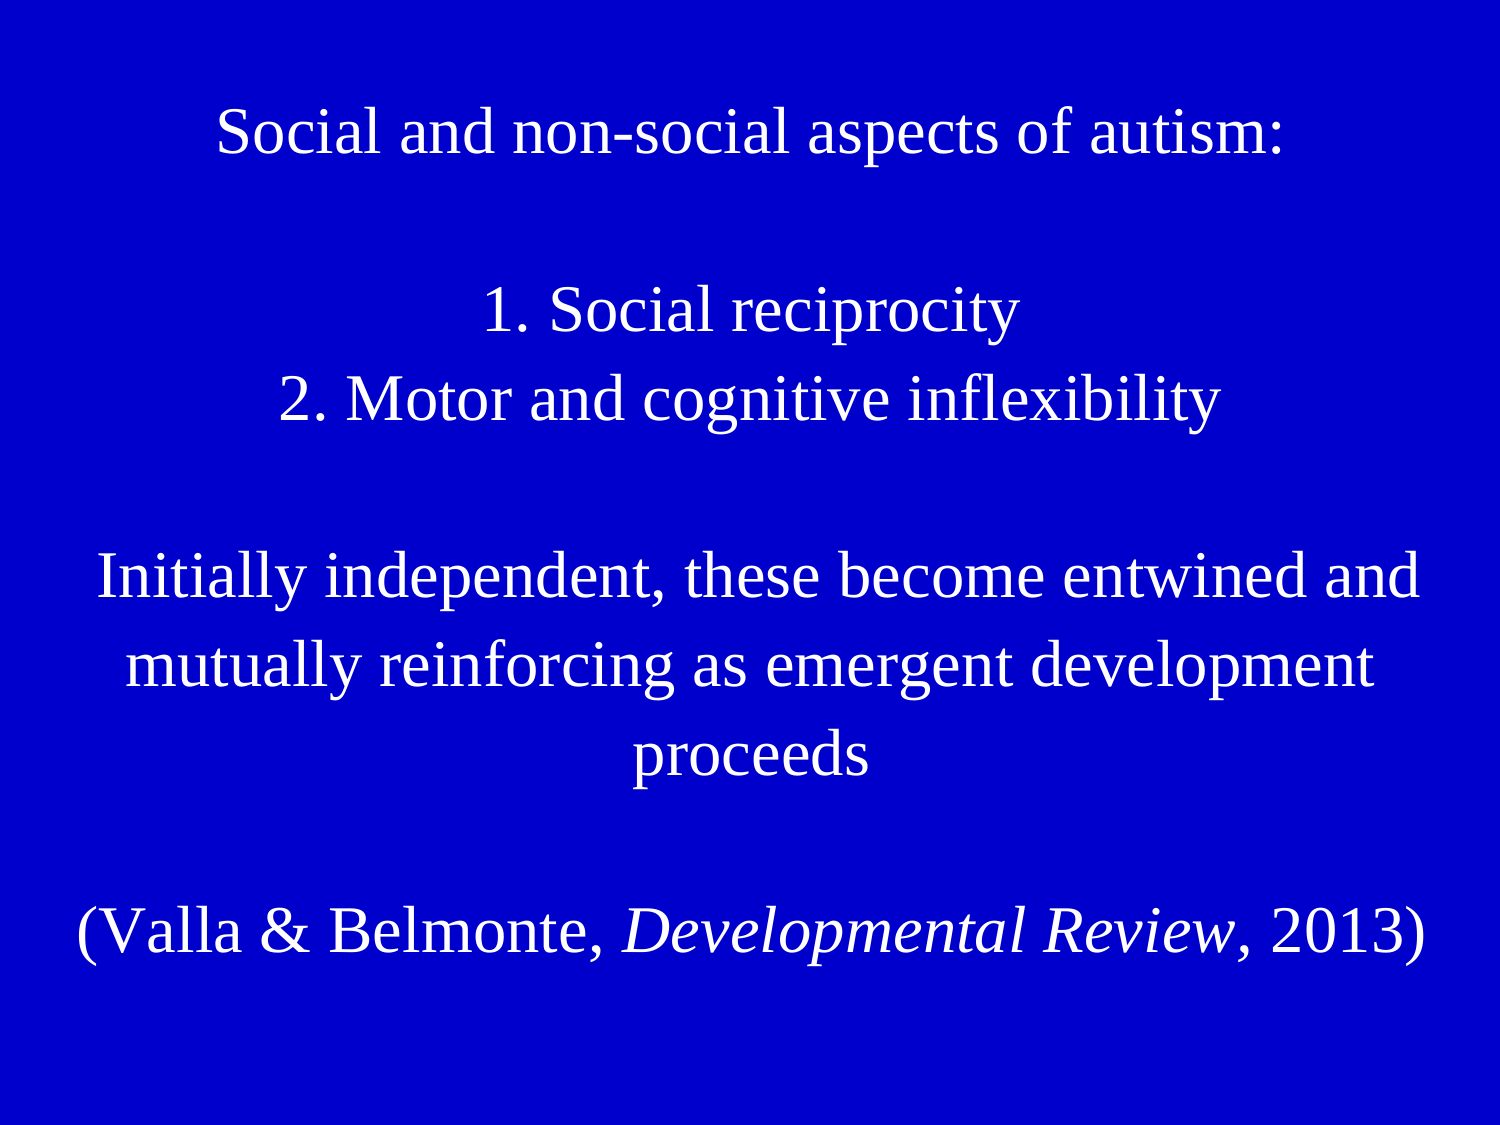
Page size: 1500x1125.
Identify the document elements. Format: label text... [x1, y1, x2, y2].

title Social and non-social aspects of autism: 1. Social reciprocity 2. Motor and cognitive inflexibility Initially independent, these become entwined and mutually reinforcing as emergent development proceeds (Valla & Belmonte, Developmental Review, 2013) [31, 62, 1472, 985]
